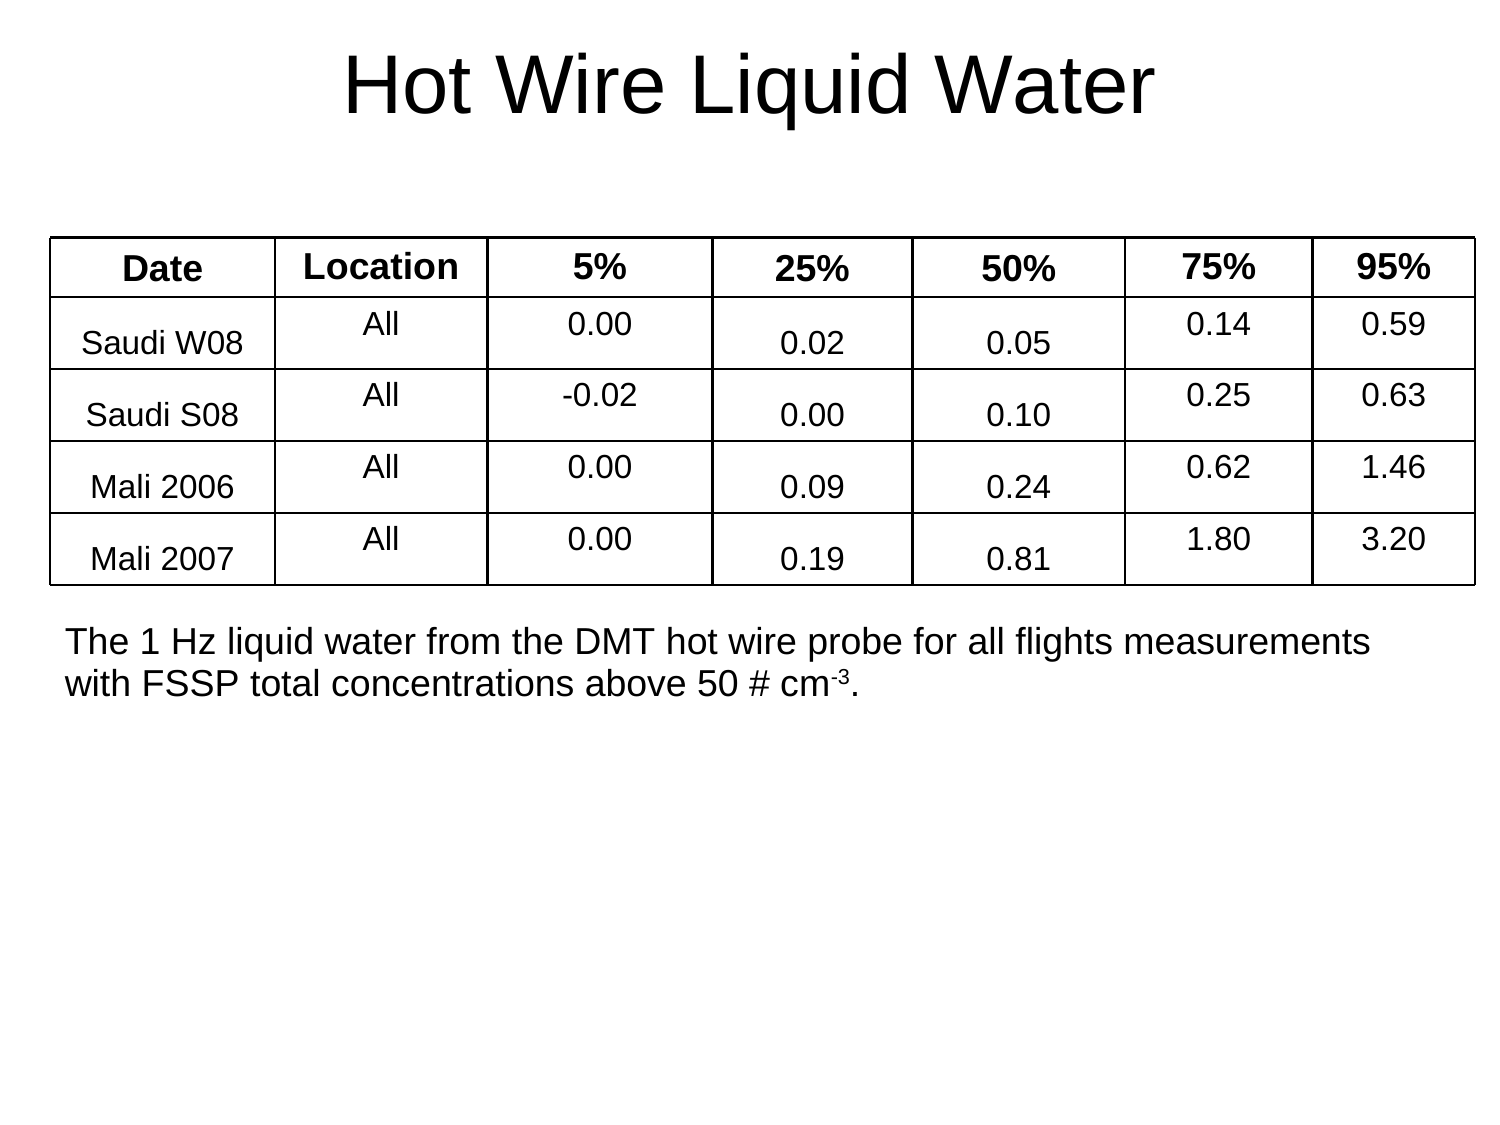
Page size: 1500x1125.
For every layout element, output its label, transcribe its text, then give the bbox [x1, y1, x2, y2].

text_box Saudi W08 [51, 298, 274, 368]
text_box 0.00 [489, 298, 711, 368]
text_box 0.00 [489, 442, 711, 512]
text_box 0.81 [914, 514, 1124, 584]
text_box 95% [1314, 239, 1474, 296]
text_box 0.10 [914, 370, 1124, 440]
text_box 0.62 [1126, 442, 1311, 512]
text_box 1.80 [1126, 514, 1311, 584]
text_box All [276, 514, 486, 584]
text_box Saudi S08 [51, 370, 274, 440]
text_box 5% [489, 239, 711, 296]
text_box -0.02 [489, 370, 711, 440]
text_box Mali 2006 [51, 442, 274, 512]
text_box 1.46 [1314, 442, 1474, 512]
title Hot Wire Liquid Water [75, 27, 1426, 143]
text_box 0.02 [714, 298, 911, 368]
text_box 0.19 [714, 514, 911, 584]
text_box All [276, 298, 486, 368]
text_box Date [51, 239, 274, 296]
text_box 0.09 [714, 442, 911, 512]
text_box 75% [1126, 239, 1311, 296]
text_box Mali 2007 [51, 514, 274, 584]
text_box 0.05 [914, 298, 1124, 368]
text_box All [276, 370, 486, 440]
text_box 0.14 [1126, 298, 1311, 368]
text_box The 1 Hz liquid water from the DMT hot wire probe for all flights measurements with FSSP total concentrations above 50 # cm-3. [50, 612, 1463, 712]
text_box 0.24 [914, 442, 1124, 512]
text_box 25% [714, 239, 911, 296]
text_box 0.59 [1314, 298, 1474, 368]
text_box 3.20 [1314, 514, 1474, 584]
text_box All [276, 442, 486, 512]
text_box 0.25 [1126, 370, 1311, 440]
text_box 0.63 [1314, 370, 1474, 440]
text_box 50% [914, 239, 1124, 296]
text_box 0.00 [489, 514, 711, 584]
text_box 0.00 [714, 370, 911, 440]
text_box Location [276, 239, 486, 296]
